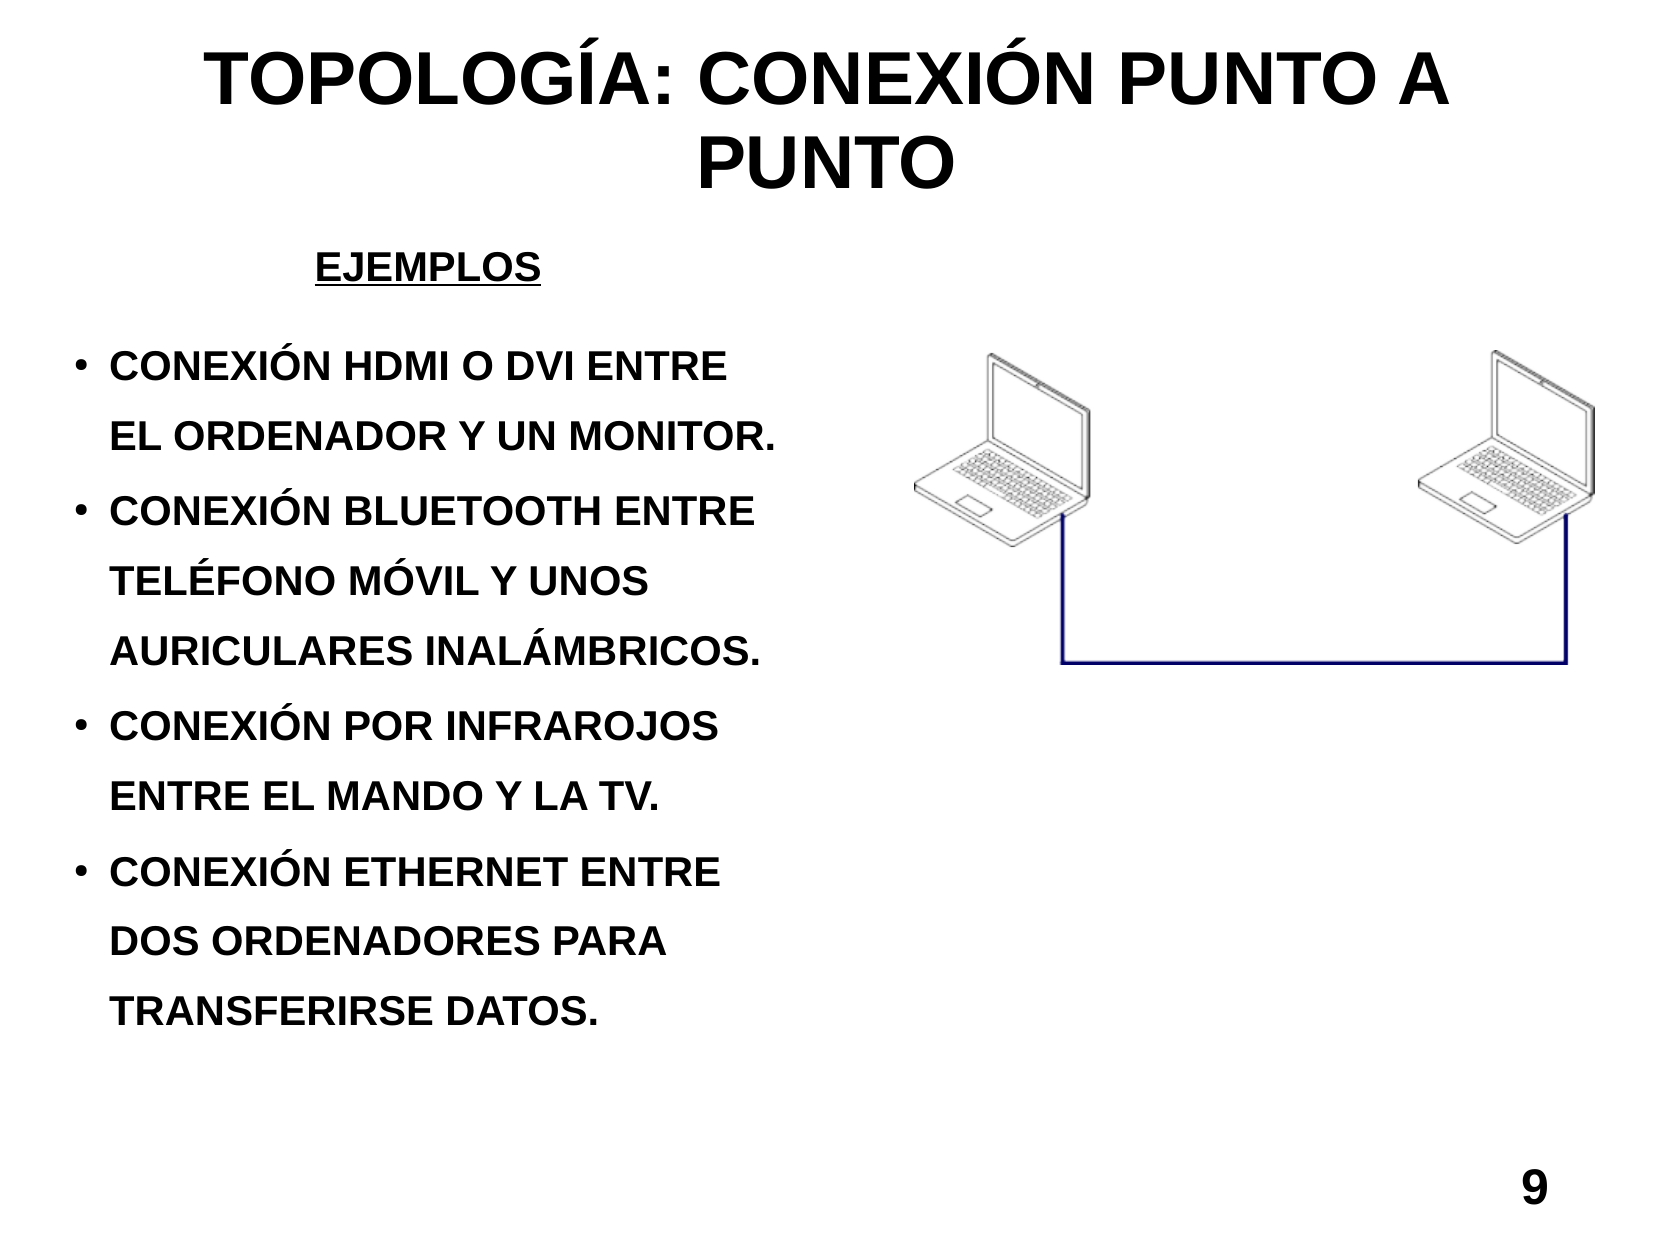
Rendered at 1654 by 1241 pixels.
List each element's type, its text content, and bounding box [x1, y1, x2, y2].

picture [914, 350, 1595, 665]
text_box EJEMPLOS CONEXIÓN HDMI O DVI ENTRE EL ORDENADOR Y UN MONITOR. CONEXIÓN BLUETOOTH ENTRE TELÉFONO MÓVIL Y UNOS AURICULARES INALÁMBRICOS. CONEXIÓN POR INFRAROJOS ENTRE EL MANDO Y LA TV. CONEXIÓN ETHERNET ENTRE DOS ORDENADORES PARA TRANSFERIRSE DATOS. [59, 236, 798, 1123]
title TOPOLOGÍA: CONEXIÓN PUNTO A PUNTO [82, 17, 1571, 225]
text_box <número> [1506, 1151, 1654, 1223]
